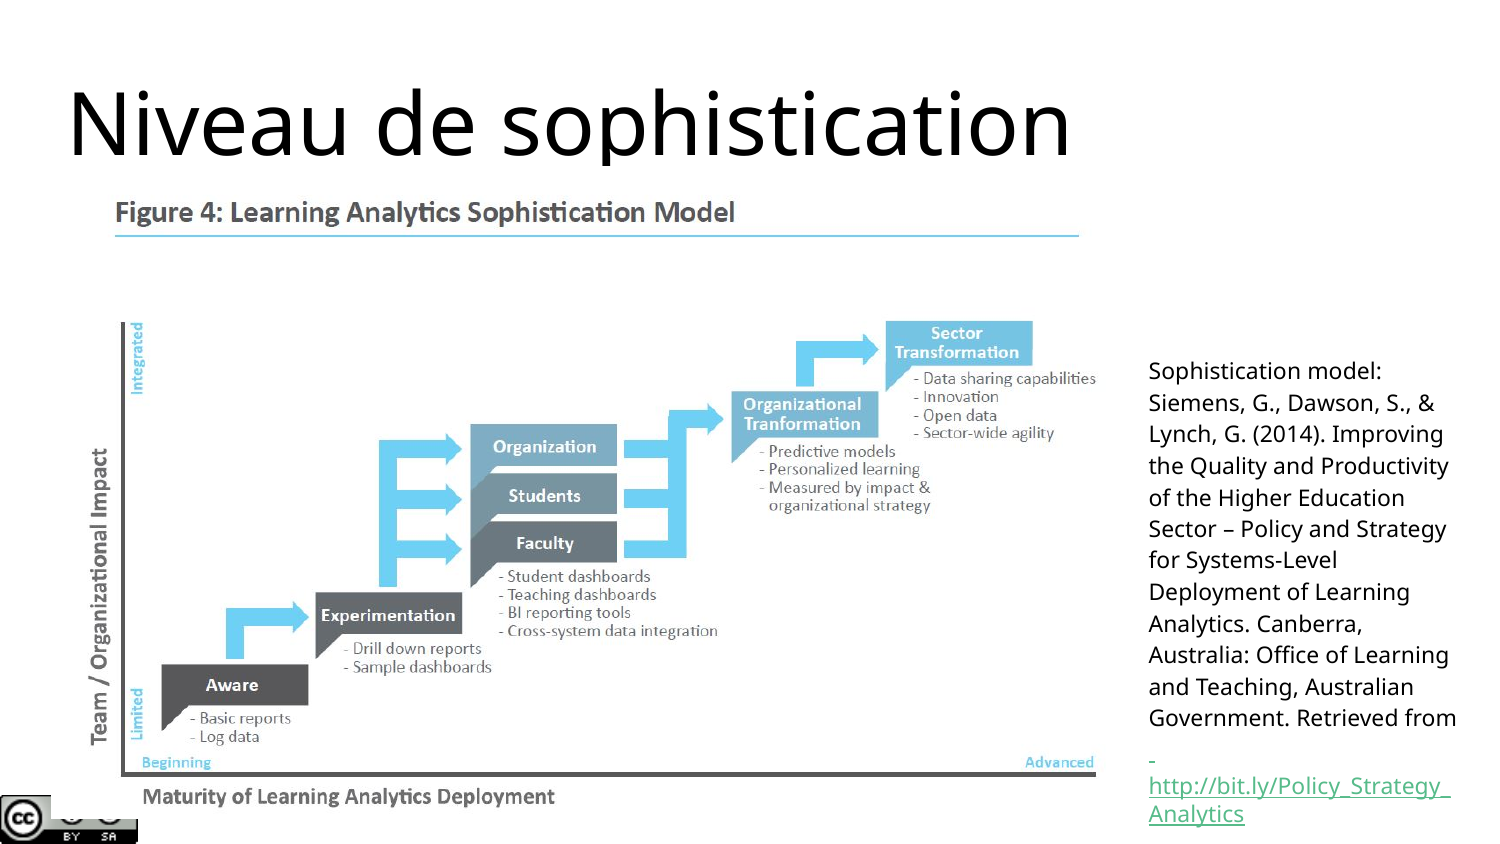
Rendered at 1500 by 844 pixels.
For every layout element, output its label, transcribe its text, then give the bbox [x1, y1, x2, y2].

picture [0, 166, 1106, 844]
title Niveau de sophistication [51, 51, 1449, 189]
list Sophistication model: Siemens, G., Dawson, S., & Lynch, G. (2014). Improving the Quality and Productivity of the Higher Education Sector – Policy and Strategy for Systems-Level Deployment of Learning Analytics. Canberra, Australia: Office of Learning and Teaching, Australian Government. Retrieved from http://bit.ly/Policy_Strategy_Analytics [1133, 355, 1478, 819]
